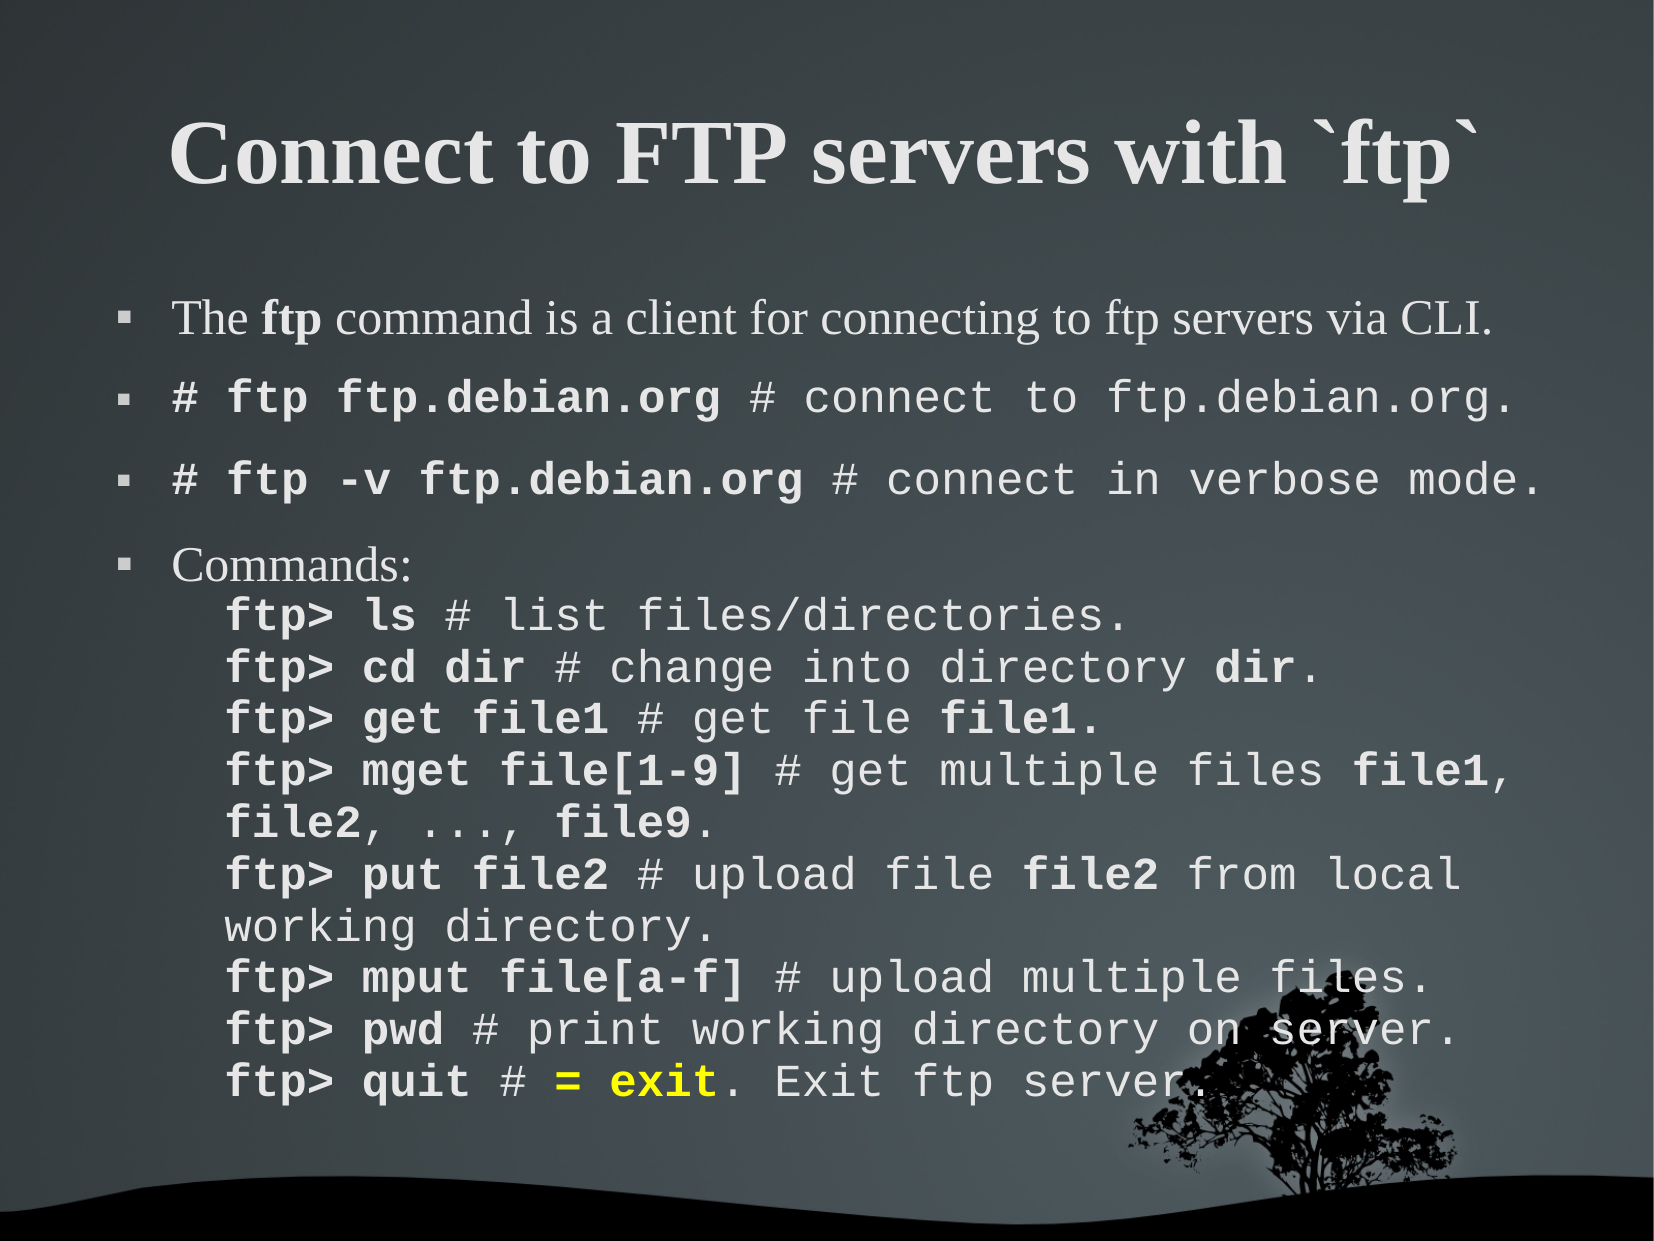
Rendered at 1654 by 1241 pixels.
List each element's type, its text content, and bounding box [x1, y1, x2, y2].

list The ftp command is a client for connecting to ftp servers via CLI. # ftp ftp.debian.org # connect to ftp.debian.org. # ftp -v ftp.debian.org # connect in verbose mode. Commands: ftp> ls # list files/directories. ftp> cd dir # change into directory dir. ftp> get file1 # get file file1. ftp> mget file[1-9] # get multiple files file1, file2, ..., file9. ftp> put file2 # upload file file2 from local working directory. ftp> mput file[a-f] # upload multiple files. ftp> pwd # print working directory on server. ftp> quit # = exit. Exit ftp server. [82, 290, 1571, 1218]
title Connect to FTP servers with `ftp` [82, 33, 1571, 273]
picture [0, 0, 1654, 1241]
